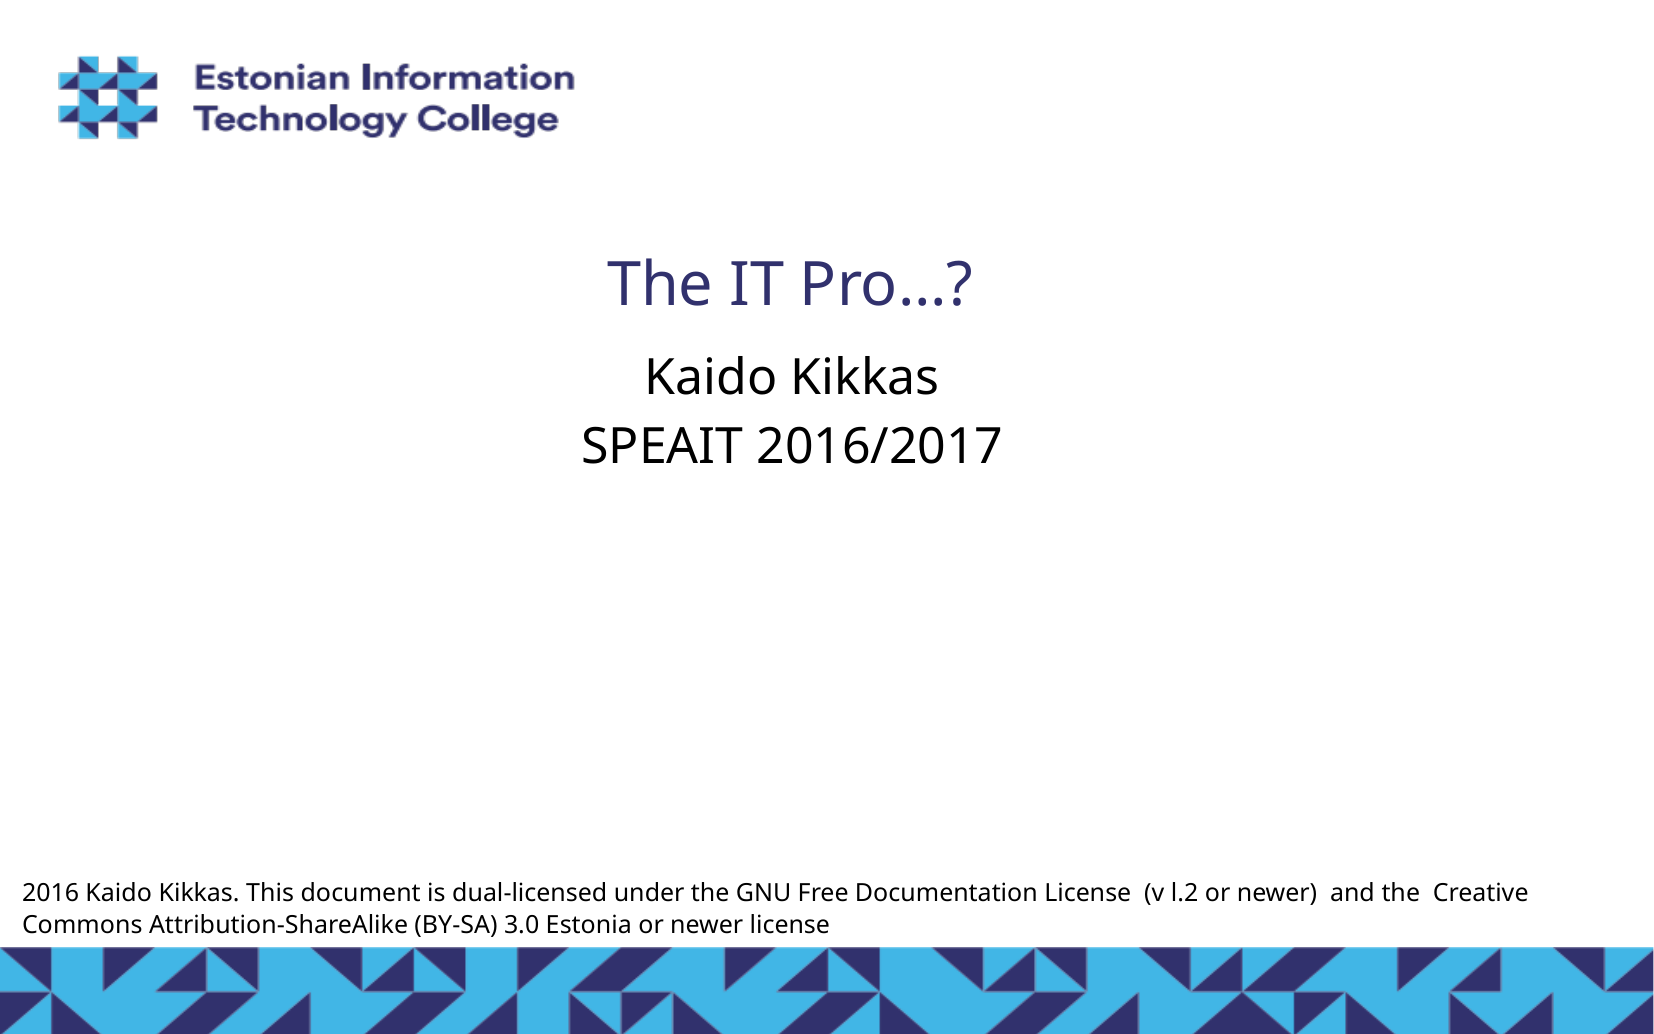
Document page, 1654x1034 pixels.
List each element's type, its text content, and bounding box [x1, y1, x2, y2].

title The IT Pro…? [222, 222, 1359, 342]
text_box Kaido Kikkas SPEAIT 2016/2017 [224, 343, 1361, 476]
text_box 2016 Kaido Kikkas. This document is dual-licensed under the GNU Free Documentation License (v l.2 or newer) and the Creative Commons Attribution-ShareAlike (BY-SA) 3.0 Estonia or newer license [7, 869, 1595, 948]
